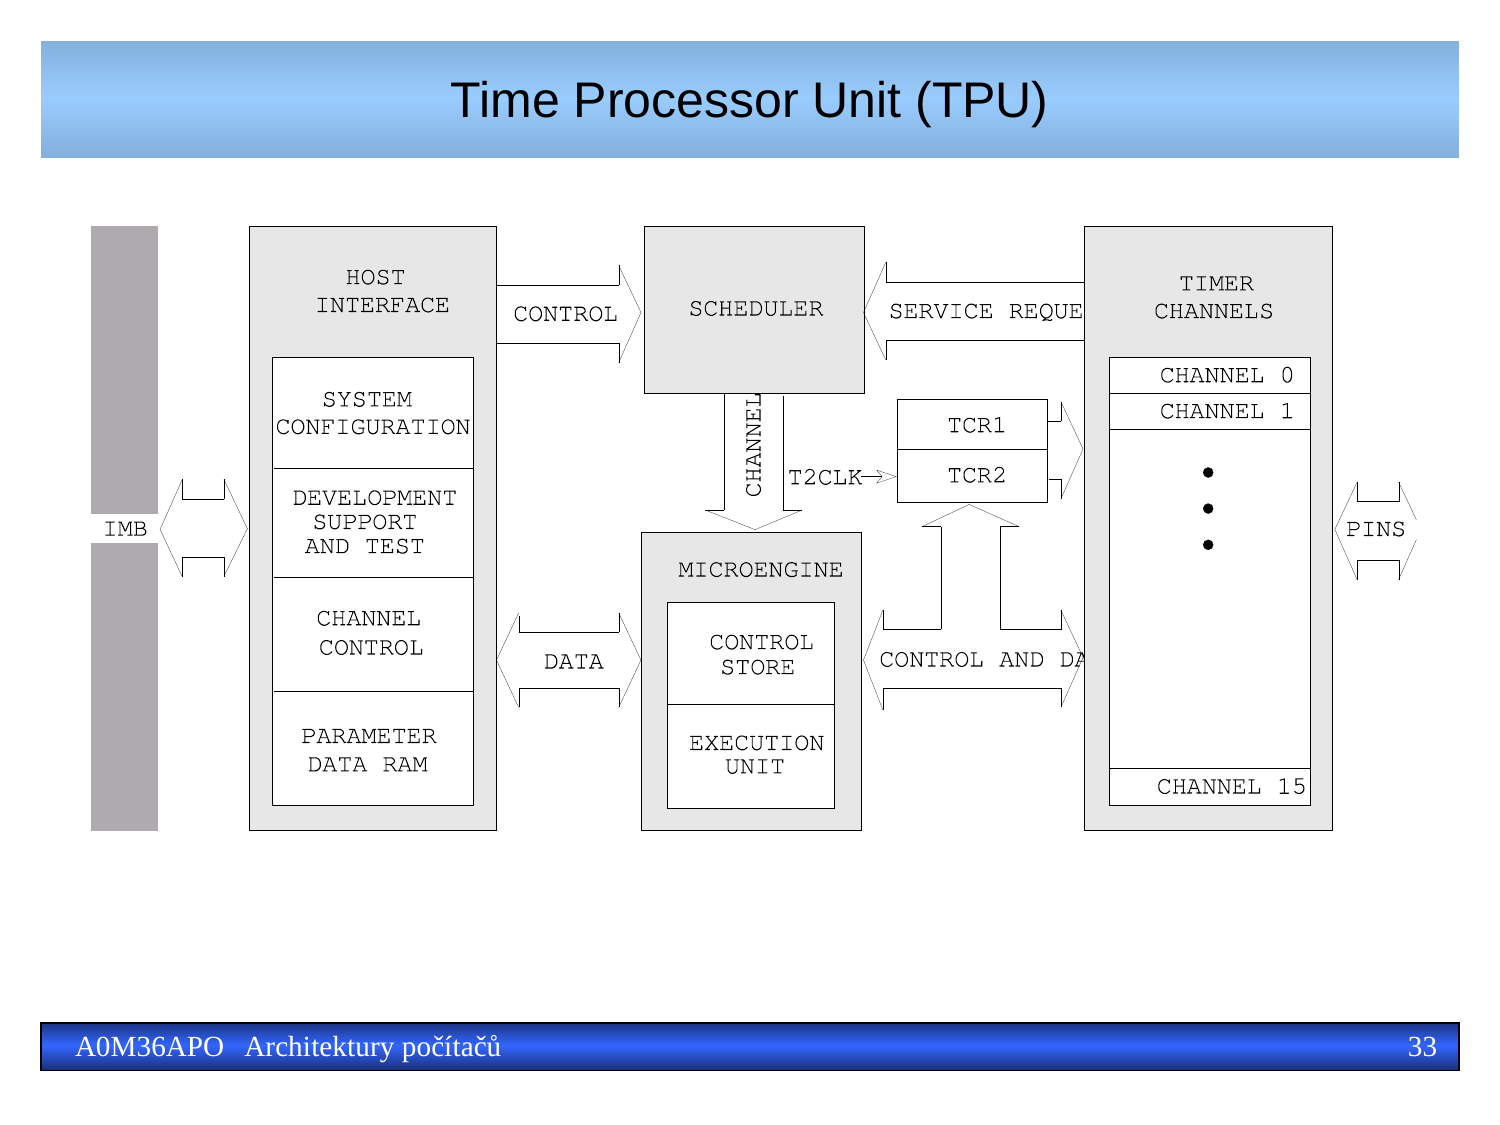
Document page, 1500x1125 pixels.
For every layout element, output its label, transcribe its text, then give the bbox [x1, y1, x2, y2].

title Time Processor Unit (TPU) [41, 41, 1459, 158]
chart [75, 215, 1417, 995]
